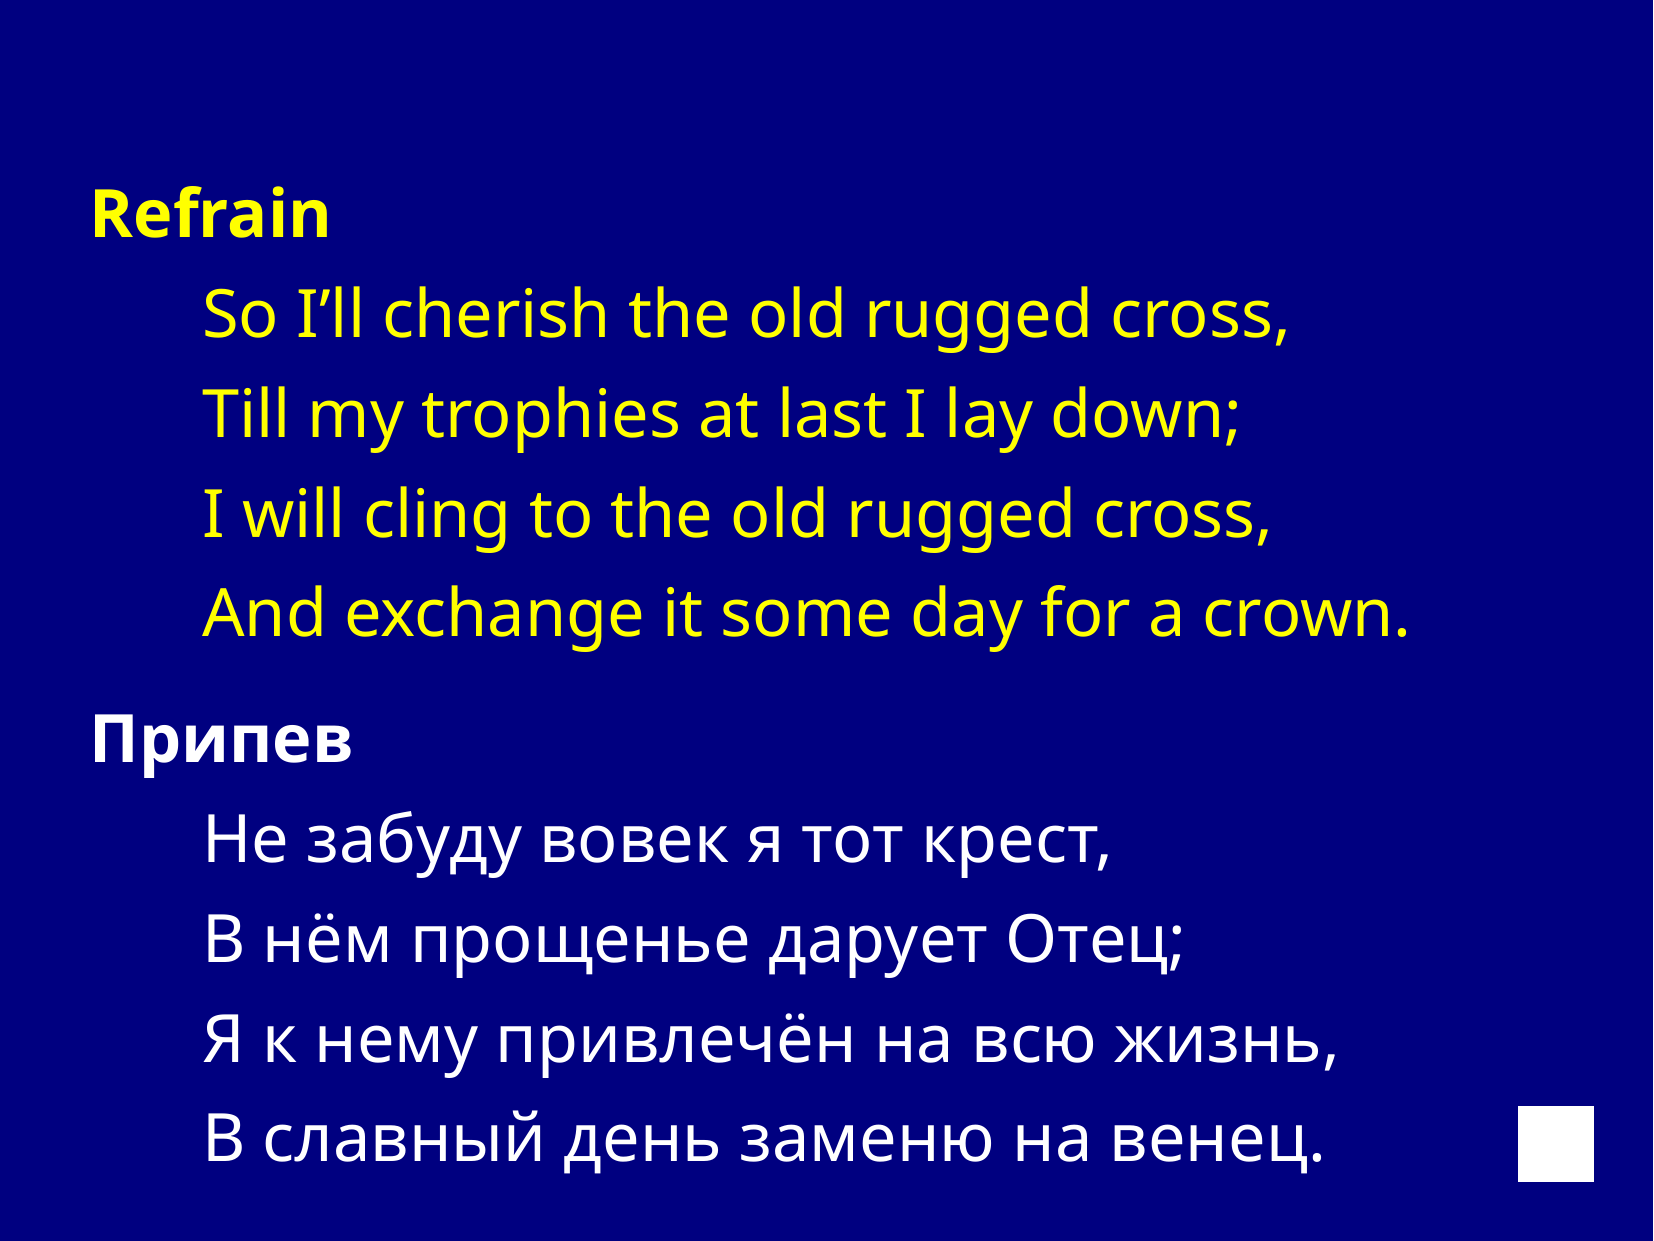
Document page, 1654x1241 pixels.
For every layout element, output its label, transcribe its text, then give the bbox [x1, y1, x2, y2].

text_box [1518, 1106, 1594, 1182]
text_box Refrain So I’ll cherish the old rugged cross, Till my trophies at last I lay down; I will cling to the old rugged cross, And exchange it some day for a crown. [75, 150, 1576, 675]
text_box Припев Не забуду вовек я тот крест, В нём прощенье дарует Отец; Я к нему привлечён на всю жизнь, В славный день заменю на венец. [75, 675, 1576, 1163]
